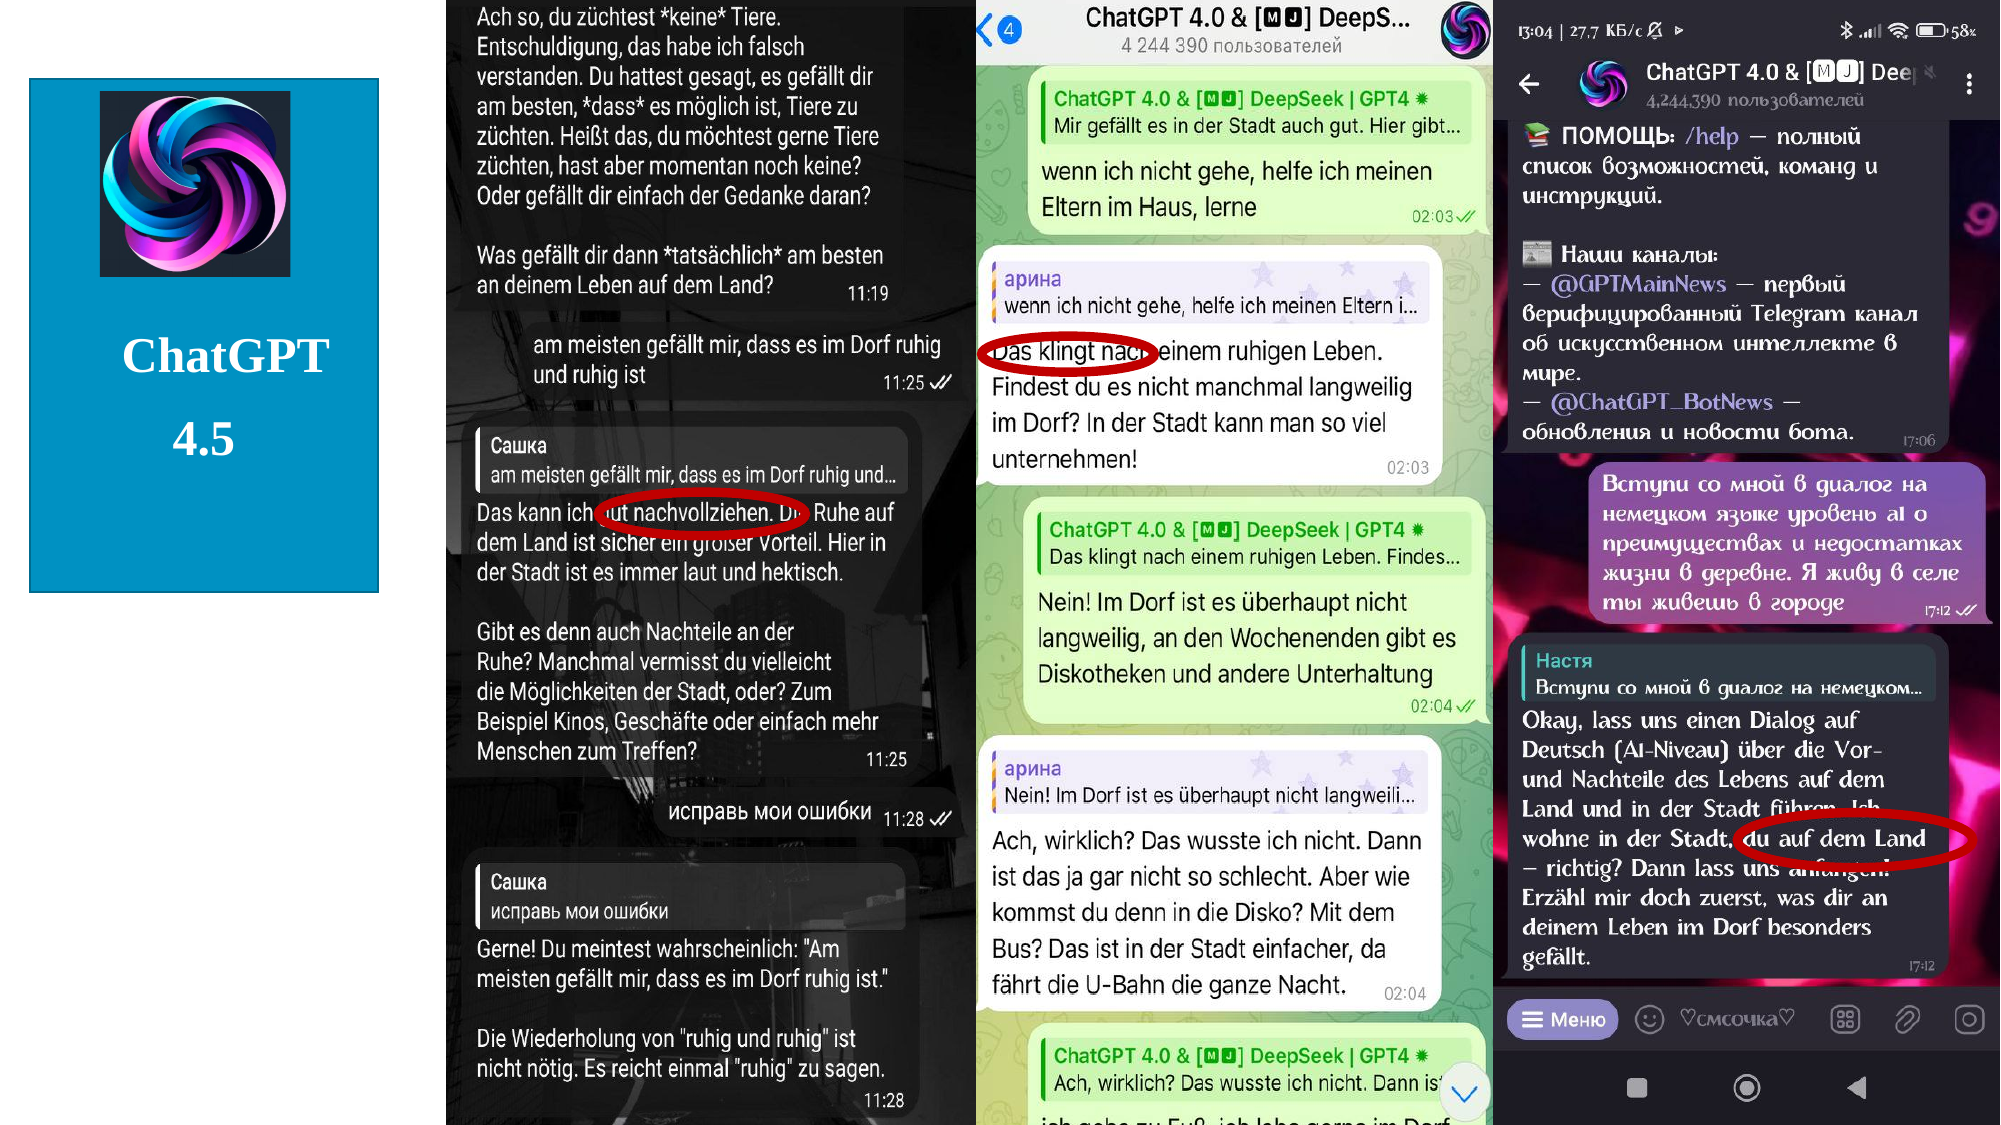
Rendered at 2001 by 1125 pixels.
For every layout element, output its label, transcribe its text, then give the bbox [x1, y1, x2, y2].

text_box ChatGPT 4.5 [29, 78, 378, 593]
picture [101, 92, 289, 276]
picture [446, 0, 2000, 1125]
